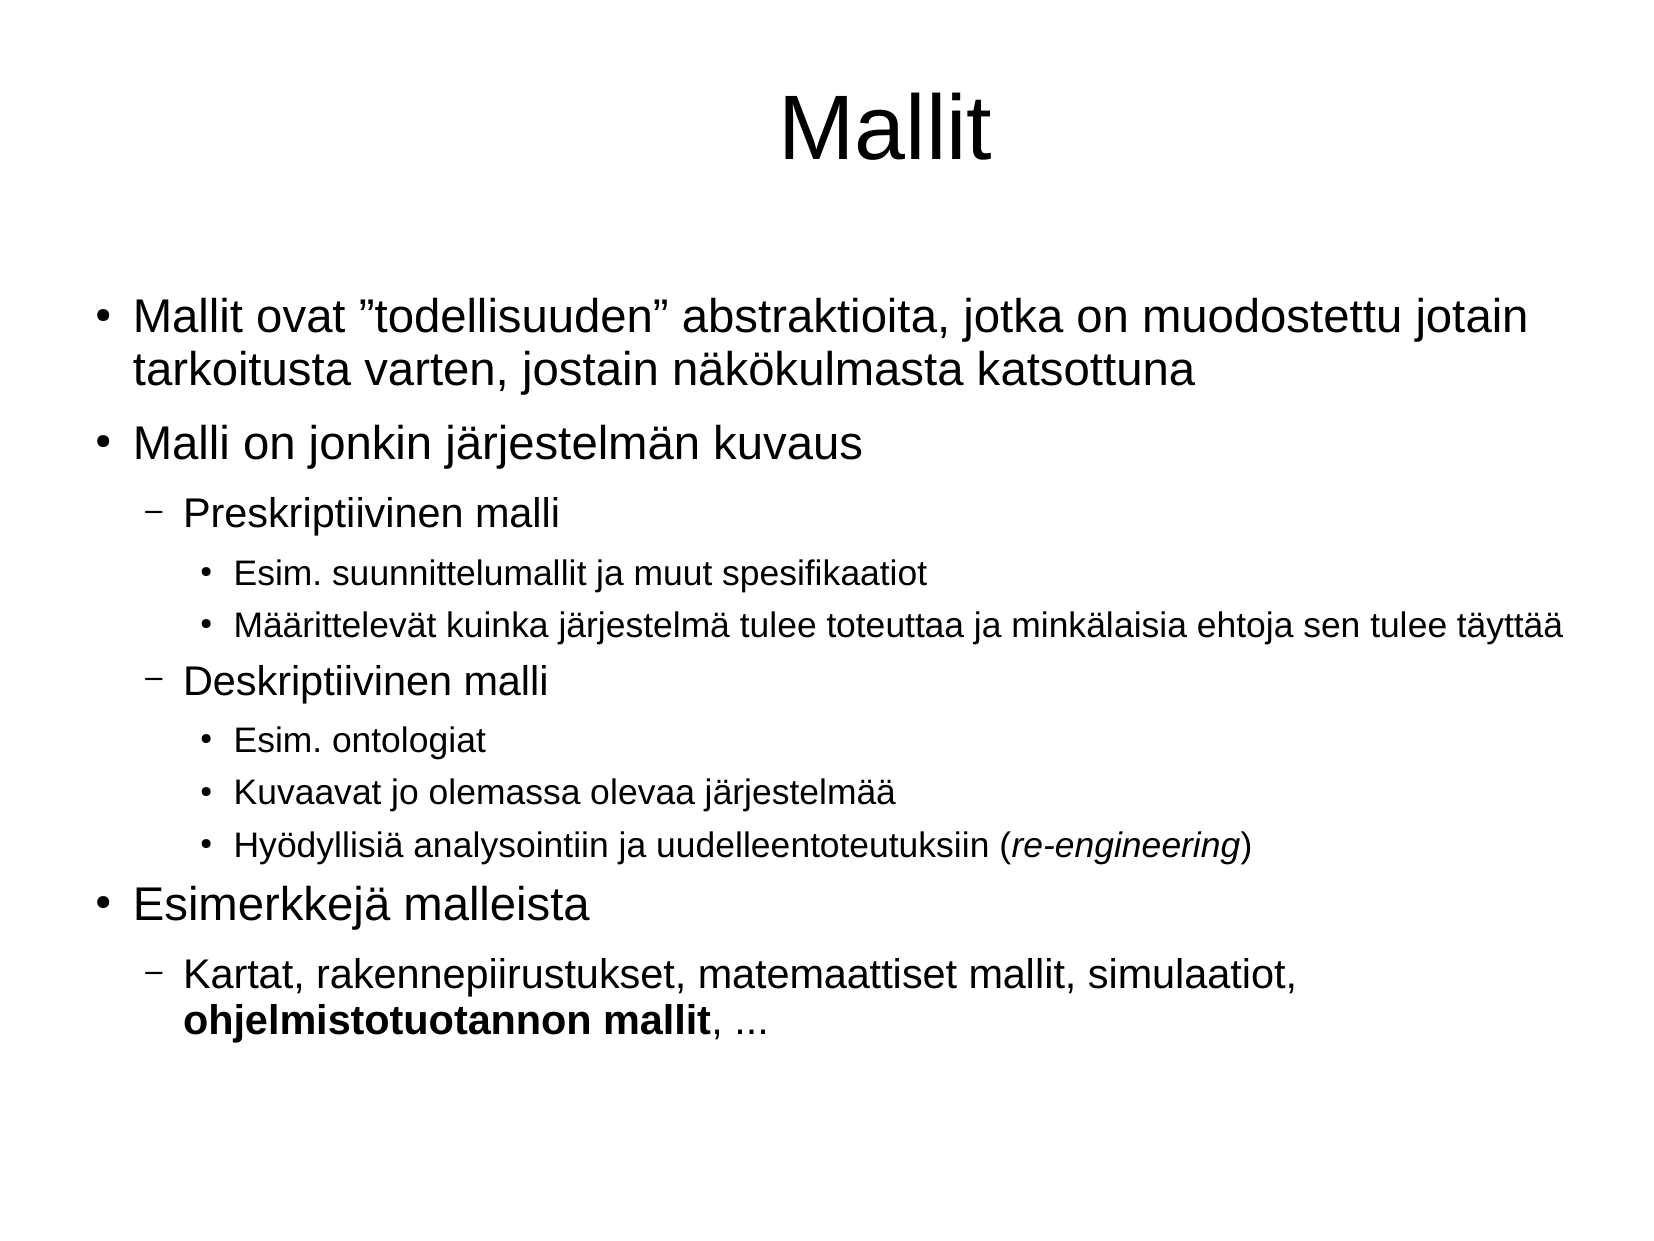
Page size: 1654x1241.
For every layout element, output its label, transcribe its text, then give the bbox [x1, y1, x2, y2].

list Mallit ovat ”todellisuuden” abstraktioita, jotka on muodostettu jotain tarkoitusta varten, jostain näkökulmasta katsottuna Malli on jonkin järjestelmän kuvaus Preskriptiivinen malli Esim. suunnittelumallit ja muut spesifikaatiot Määrittelevät kuinka järjestelmä tulee toteuttaa ja minkälaisia ehtoja sen tulee täyttää Deskriptiivinen malli Esim. ontologiat Kuvaavat jo olemassa olevaa järjestelmää Hyödyllisiä analysointiin ja uudelleentoteutuksiin (re-engineering) Esimerkkejä malleista Kartat, rakennepiirustukset, matemaattiset mallit, simulaatiot, ohjelmistotuotannon mallit, ... [82, 290, 1571, 1094]
title Mallit [206, 49, 1565, 207]
